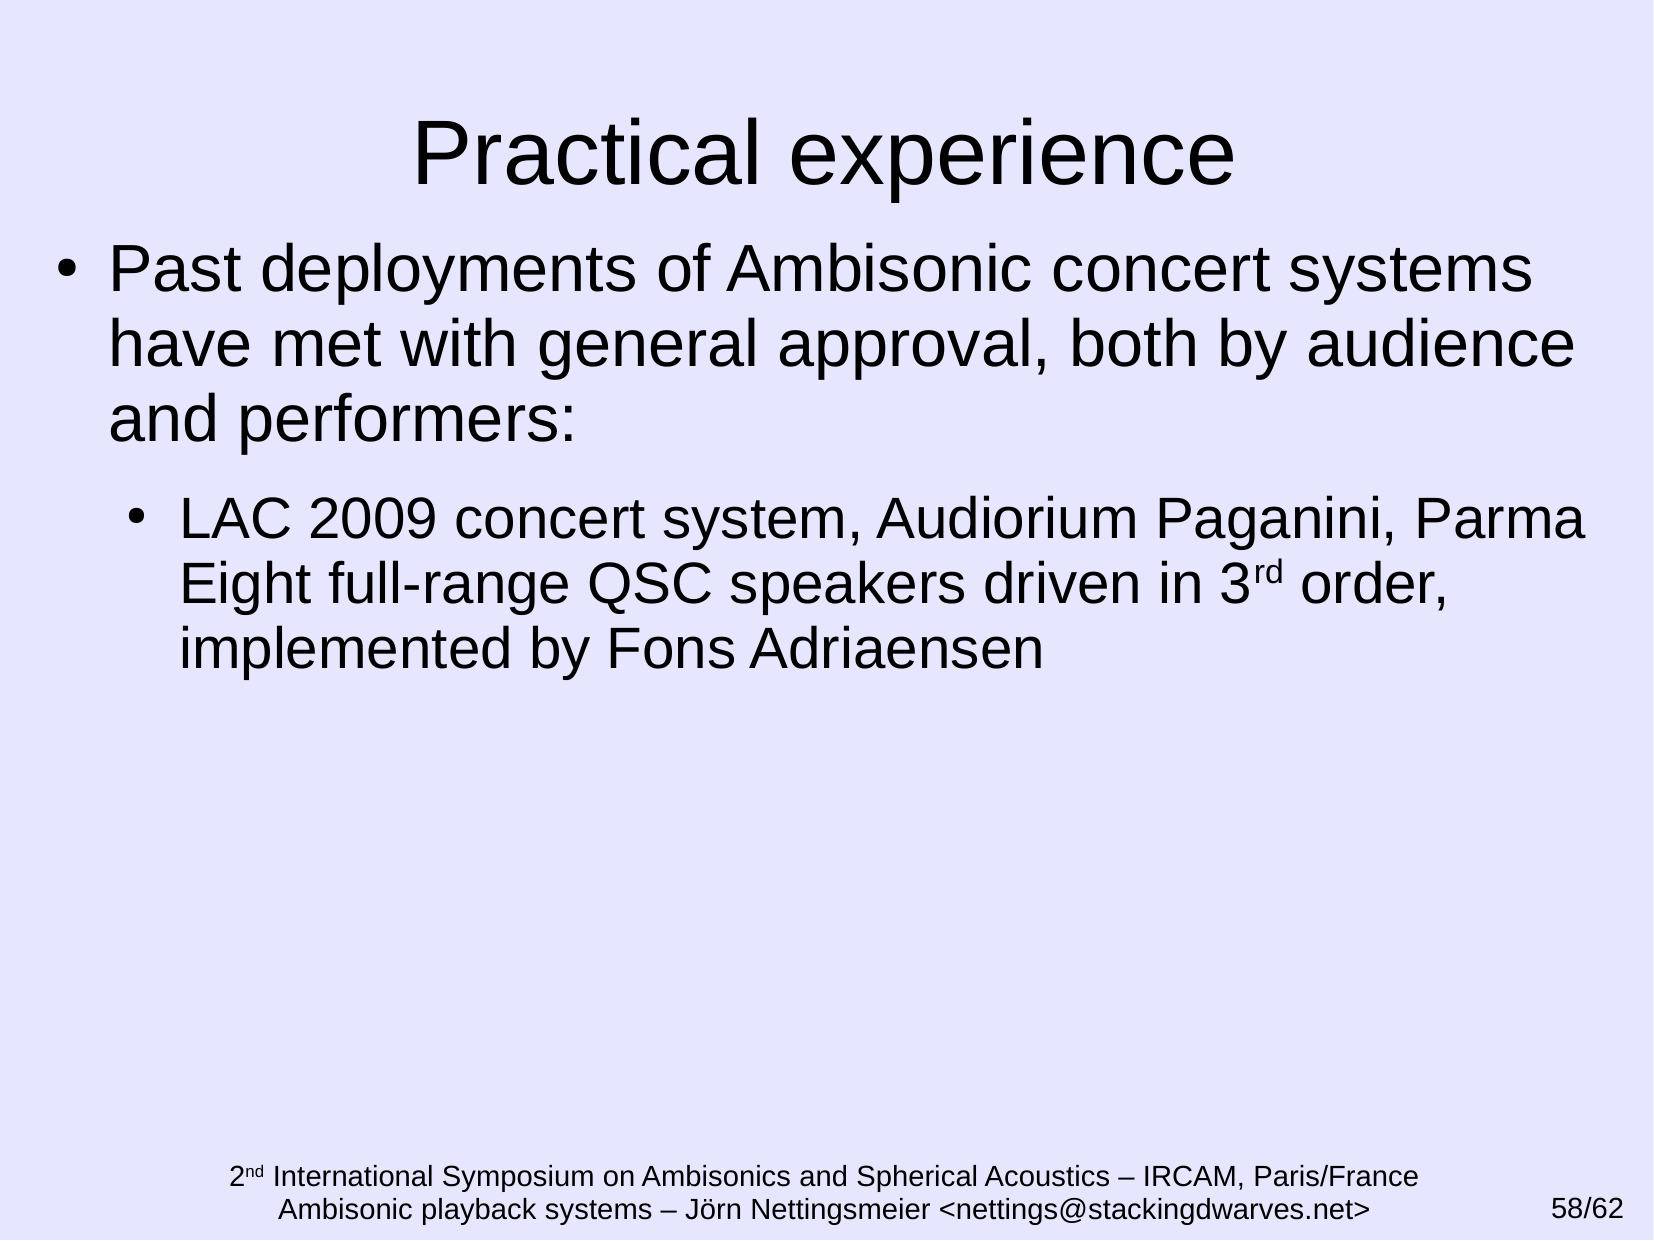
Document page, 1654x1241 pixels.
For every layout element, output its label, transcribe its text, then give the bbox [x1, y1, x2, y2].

title Practical experience [37, 49, 1613, 231]
list Past deployments of Ambisonic concert systems have met with general approval, both by audience and performers: LAC 2009 concert system, Audiorium Paganini, Parma Eight full-range QSC speakers driven in 3rd order, implemented by Fons Adriaensen [37, 231, 1613, 1126]
